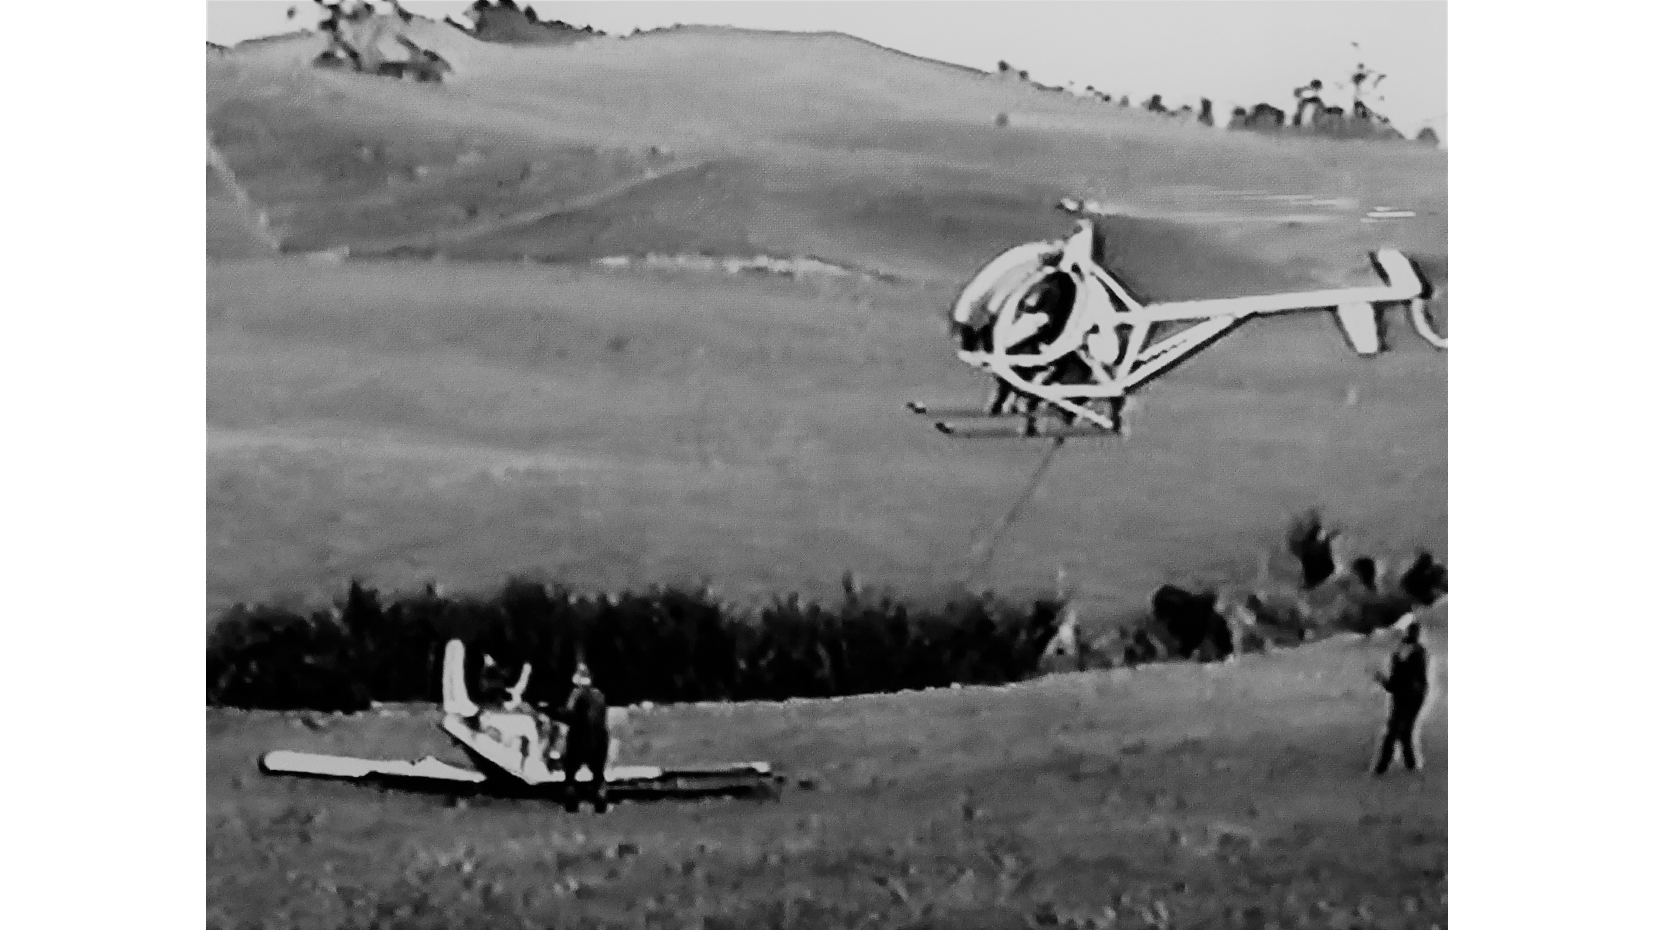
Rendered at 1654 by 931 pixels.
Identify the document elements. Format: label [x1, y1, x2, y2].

picture [206, 0, 1448, 930]
